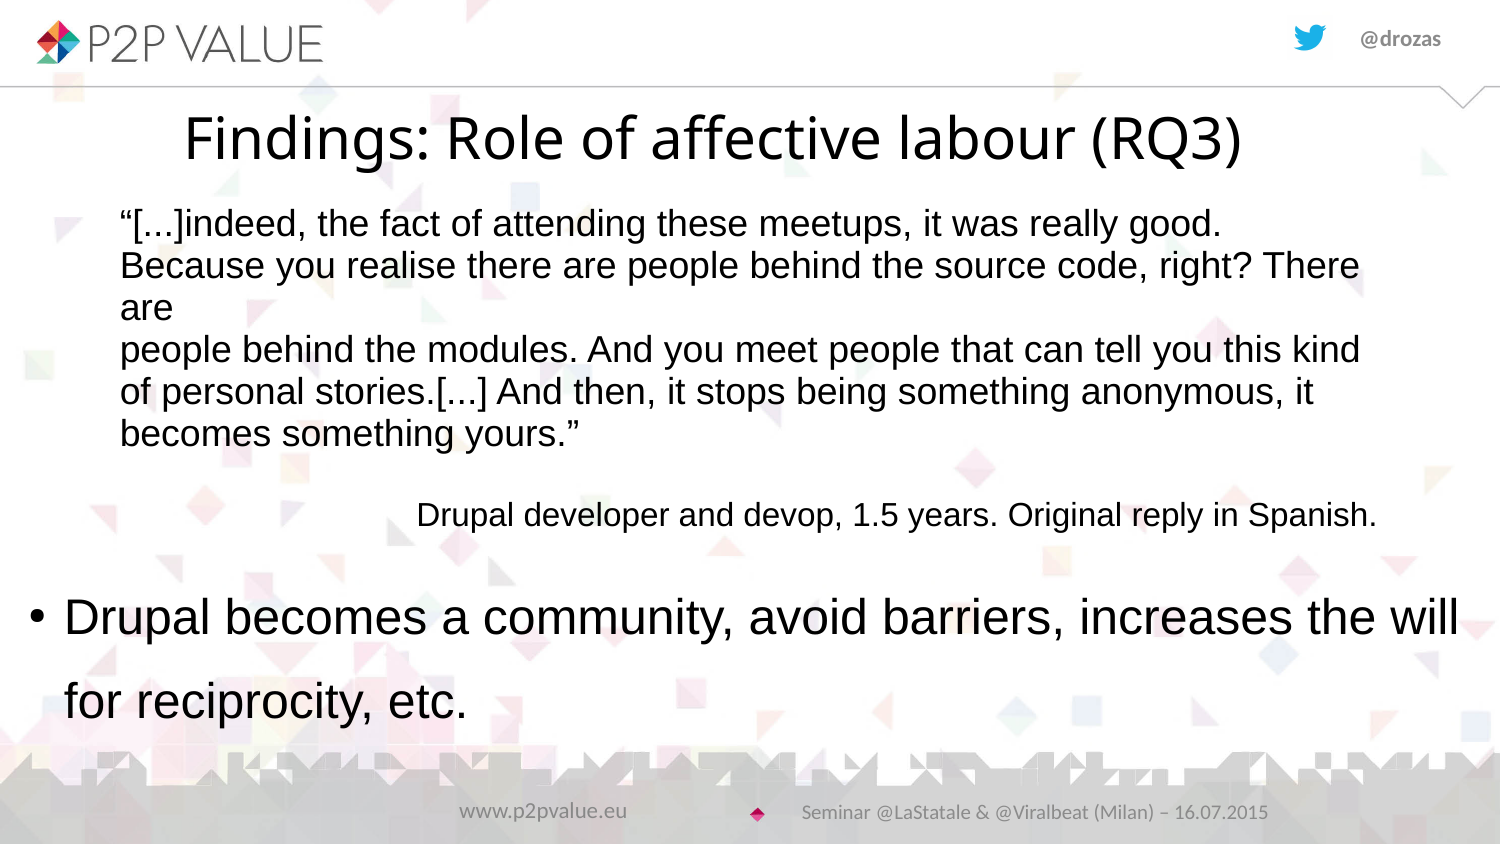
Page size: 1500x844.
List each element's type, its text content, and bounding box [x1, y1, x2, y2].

title Findings: Role of affective labour (RQ3) [60, 92, 1366, 181]
text_box “[...]indeed, the fact of attending these meetups, it was really good. Because you realise there are people behind the source code, right? There are people behind the modules. And you meet people that can tell you this kind of personal stories.[...] And then, it stops being something anonymous, it becomes something yours.” Drupal developer and devop, 1.5 years. Original reply in Spanish. [105, 195, 1394, 504]
text_box Seminar @LaStatale & @Viralbeat (Milan) – 16.07.2015 [788, 788, 1481, 834]
text_box www.p2pvalue.eu [453, 789, 672, 829]
picture [0, 0, 1500, 844]
text_box @drozas [1333, 15, 1455, 60]
text_box Drupal becomes a community, avoid barriers, increases the will for reciprocity, etc. [15, 555, 1496, 844]
